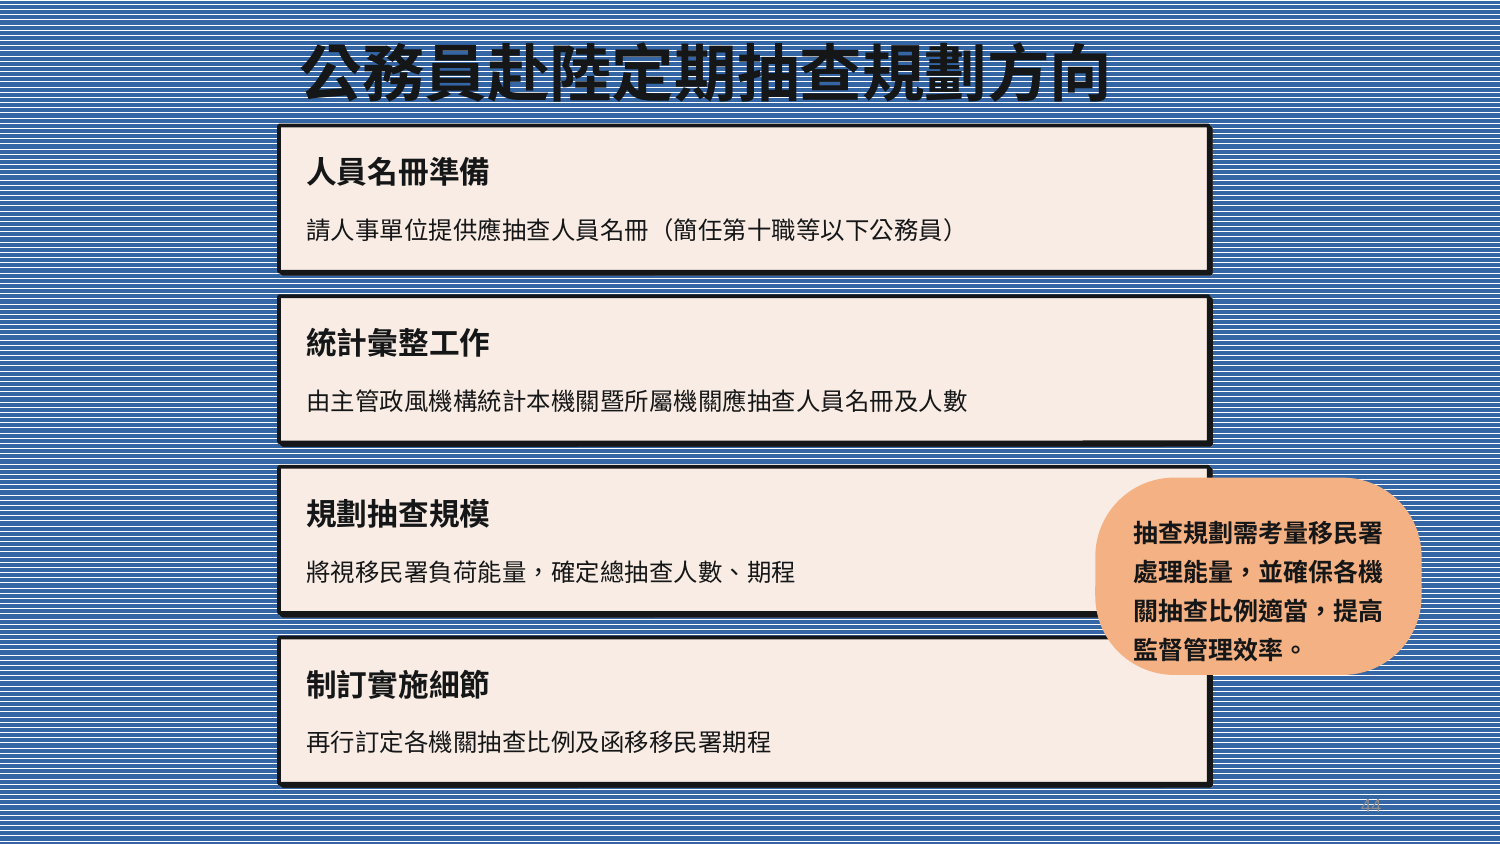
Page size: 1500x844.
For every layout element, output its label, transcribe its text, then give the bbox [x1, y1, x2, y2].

text_box 規劃抽查規模 [306, 493, 612, 533]
text_box 再行訂定各機關抽查比例及函移移民署期程 [306, 717, 1182, 757]
text_box 請人事單位提供應抽查人員名冊（簡任第十職等以下公務員） [306, 205, 1182, 245]
text_box 抽查規劃需考量移民署處理能量，並確保各機關抽查比例適當，提高監督管理效率。 [1095, 477, 1422, 675]
text_box 由主管政風機構統計本機關暨所屬機關應抽查人員名冊及人數 [306, 376, 1182, 416]
text_box 公務員赴陸定期抽查規劃方向 [299, 32, 1093, 110]
text_box [279, 466, 1209, 614]
text_box 制訂實施細節 [306, 664, 612, 703]
text_box 將視移民署負荷能量，確定總抽查人數、期程 [306, 546, 1095, 586]
text_box 統計彙整工作 [306, 323, 612, 362]
slide_number <編號> [1059, 782, 1397, 827]
text_box [279, 296, 1209, 443]
text_box [279, 125, 1209, 272]
text_box [279, 637, 1209, 784]
text_box 人員名冊準備 [306, 152, 612, 191]
